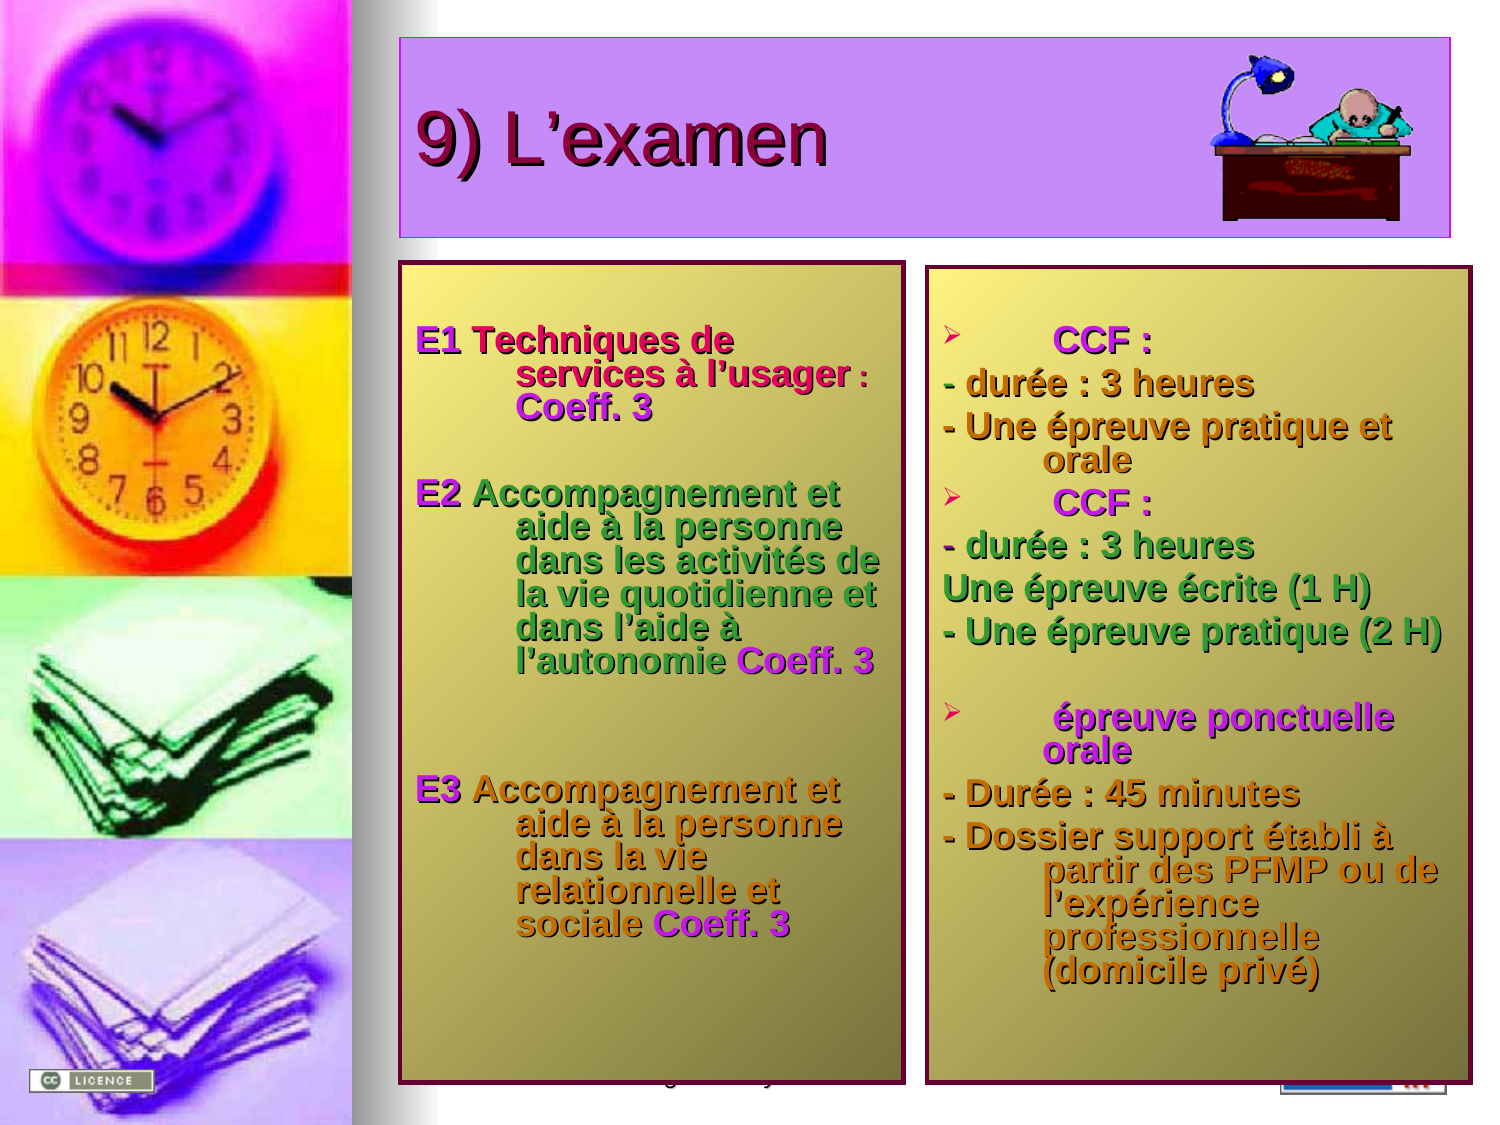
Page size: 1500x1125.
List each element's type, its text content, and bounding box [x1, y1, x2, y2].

list CCF : - durée : 3 heures - Une épreuve pratique et orale CCF : - durée : 3 heures Une épreuve écrite (1 H) - Une épreuve pratique (2 H) épreuve ponctuelle orale - Durée : 45 minutes - Dossier support établi à partir des PFMP ou de l’expérience professionnelle (domicile privé) [927, 267, 1471, 1083]
picture [0, 0, 352, 1125]
picture [1280, 1085, 1447, 1095]
title 9) L’examen [399, 37, 1450, 238]
list E1 Techniques de services à l’usager : Coeff. 3 E2 Accompagnement et aide à la personne dans les activités de la vie quotidienne et dans l’aide à l’autonomie Coeff. 3 E3 Accompagnement et aide à la personne dans la vie relationnelle et sociale Coeff. 3 [399, 262, 904, 1083]
picture [1210, 54, 1413, 221]
